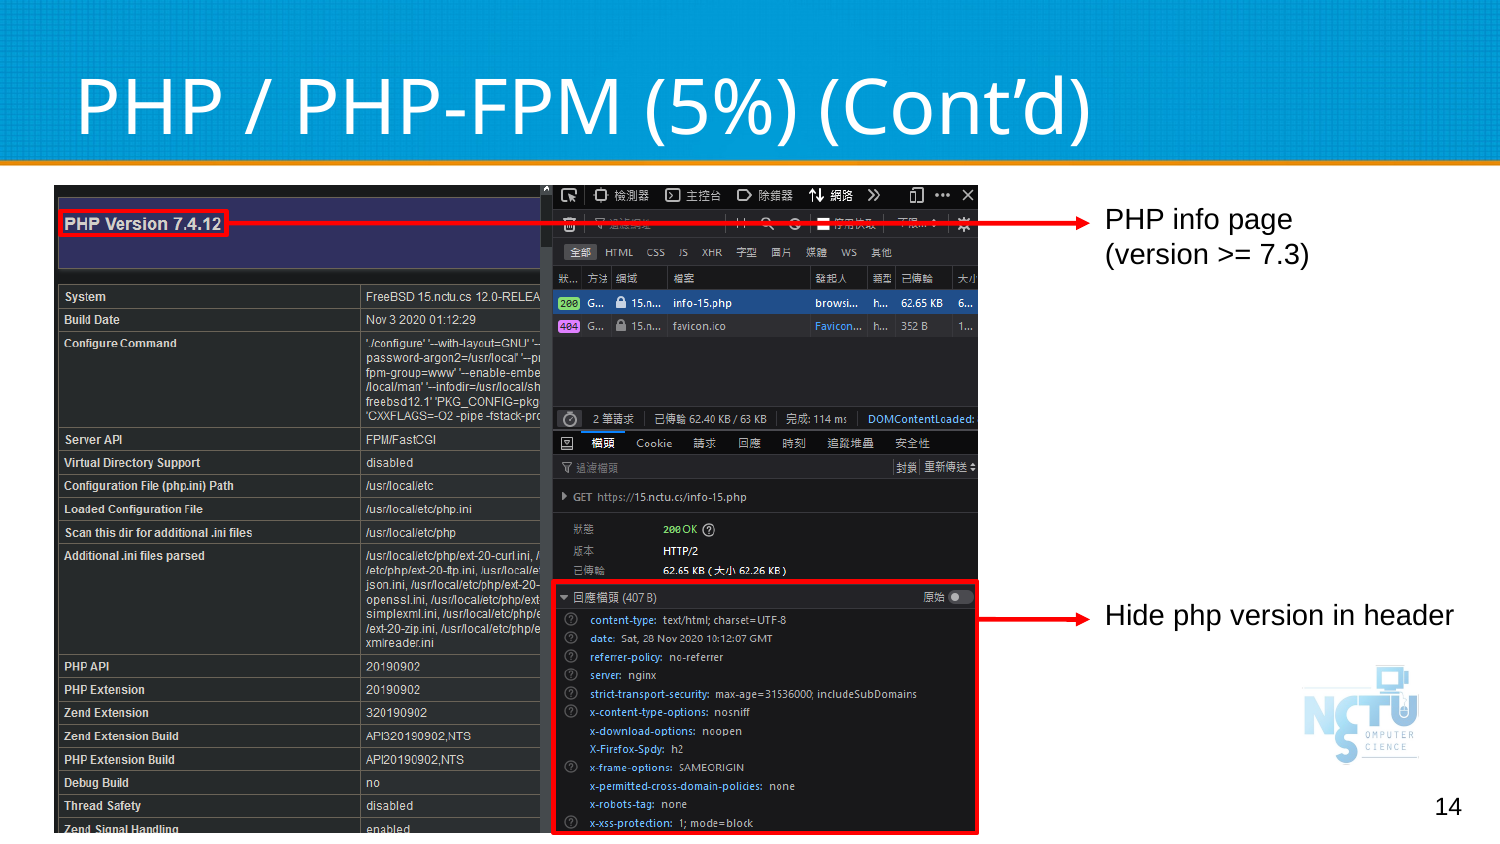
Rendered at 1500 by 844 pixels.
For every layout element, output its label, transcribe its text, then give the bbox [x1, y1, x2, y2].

text_box PHP info page (version >= 7.3) [1090, 185, 1423, 261]
text_box Hide php version in header [1090, 581, 1474, 658]
title PHP / PHP-FPM (5%) (Cont’d) [74, 33, 1425, 175]
picture [0, 160, 1500, 844]
slide_number <number> [1403, 779, 1494, 844]
